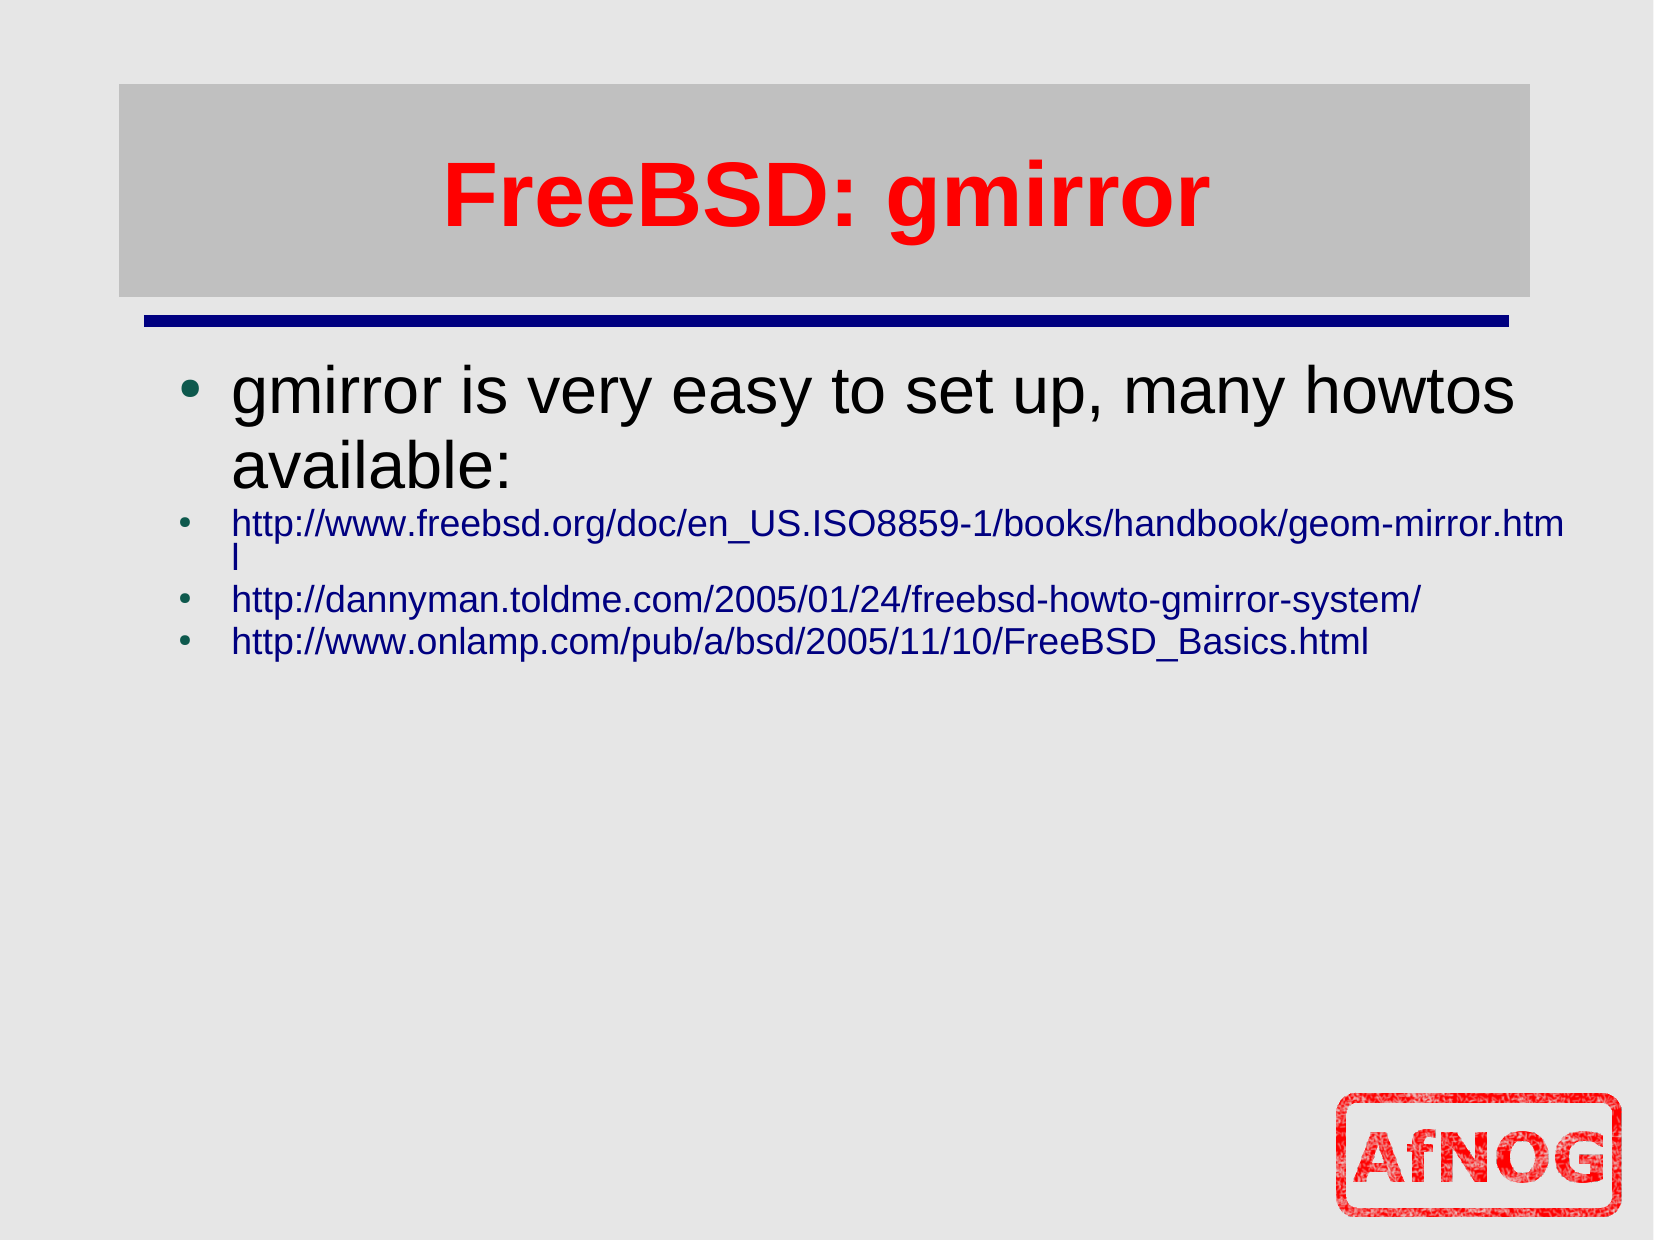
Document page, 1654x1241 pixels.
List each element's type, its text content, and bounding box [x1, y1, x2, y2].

title FreeBSD: gmirror [121, 91, 1534, 299]
picture [1336, 1092, 1622, 1217]
list gmirror is very easy to set up, many howtos available: http://www.freebsd.org/doc/en_US.ISO8859-1/books/handbook/geom-mirror.html http://dannyman.toldme.com/2005/01/24/freebsd-howto-gmirror-system/ http://www.onlamp.com/pub/a/bsd/2005/11/10/FreeBSD_Basics.html [160, 353, 1573, 1135]
